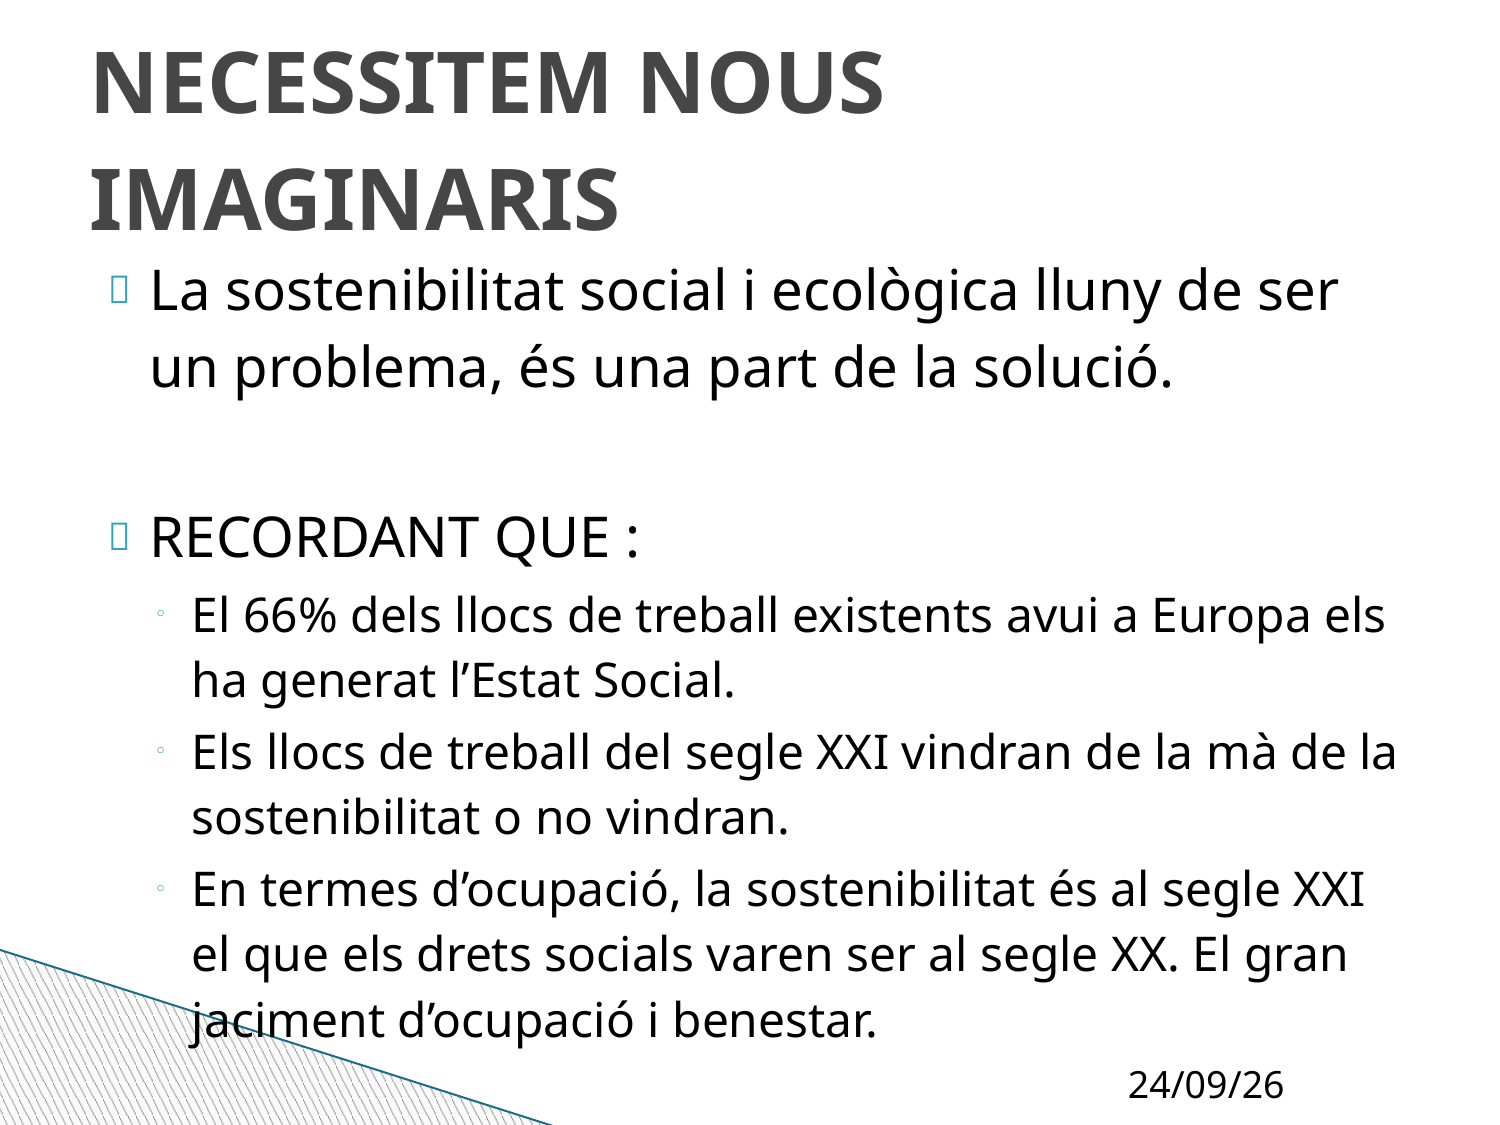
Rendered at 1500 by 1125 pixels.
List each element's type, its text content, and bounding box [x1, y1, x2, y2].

picture [211, 1024, 223, 1034]
title NECESSITEM NOUS IMAGINARIS [75, 45, 1425, 233]
picture [0, 952, 543, 1125]
list La sostenibilitat social i ecològica lluny de ser un problema, és una part de la solució. RECORDANT QUE : El 66% dels llocs de treball existents avui a Europa els ha generat l’Estat Social. Els llocs de treball del segle XXI vindran de la mà de la sostenibilitat o no vindran. En termes d’ocupació, la sostenibilitat és al segle XXI el que els drets socials varen ser al segle XX. El gran jaciment d’ocupació i benestar. [75, 243, 1425, 986]
